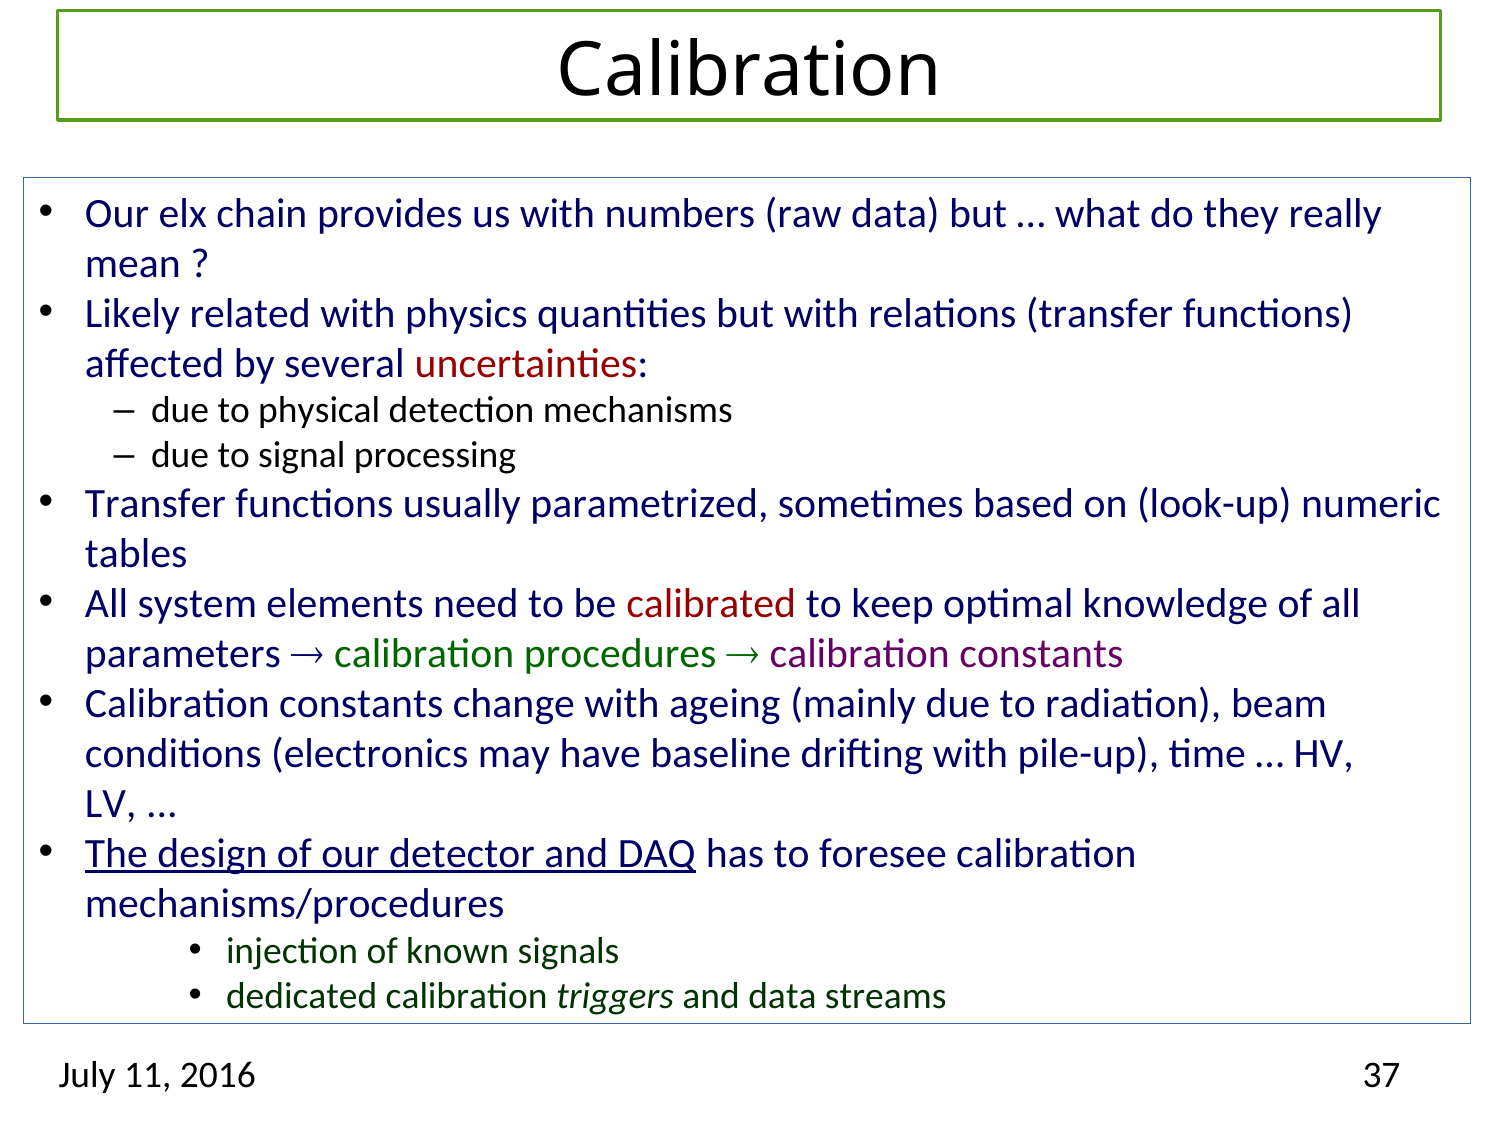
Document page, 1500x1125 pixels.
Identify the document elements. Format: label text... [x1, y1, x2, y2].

text_box Our elx chain provides us with numbers (raw data) but … what do they really mean ? Likely related with physics quantities but with relations (transfer functions) affected by several uncertainties: due to physical detection mechanisms due to signal processing Transfer functions usually parametrized, sometimes based on (look-up) numeric tables All system elements need to be calibrated to keep optimal knowledge of all parameters  calibration procedures  calibration constants Calibration constants change with ageing (mainly due to radiation), beam conditions (electronics may have baseline drifting with pile-up), time … HV, LV, ... The design of our detector and DAQ has to foresee calibration mechanisms/procedures injection of known signals dedicated calibration triggers and data streams [23, 177, 1471, 1011]
title Calibration [57, 10, 1441, 121]
